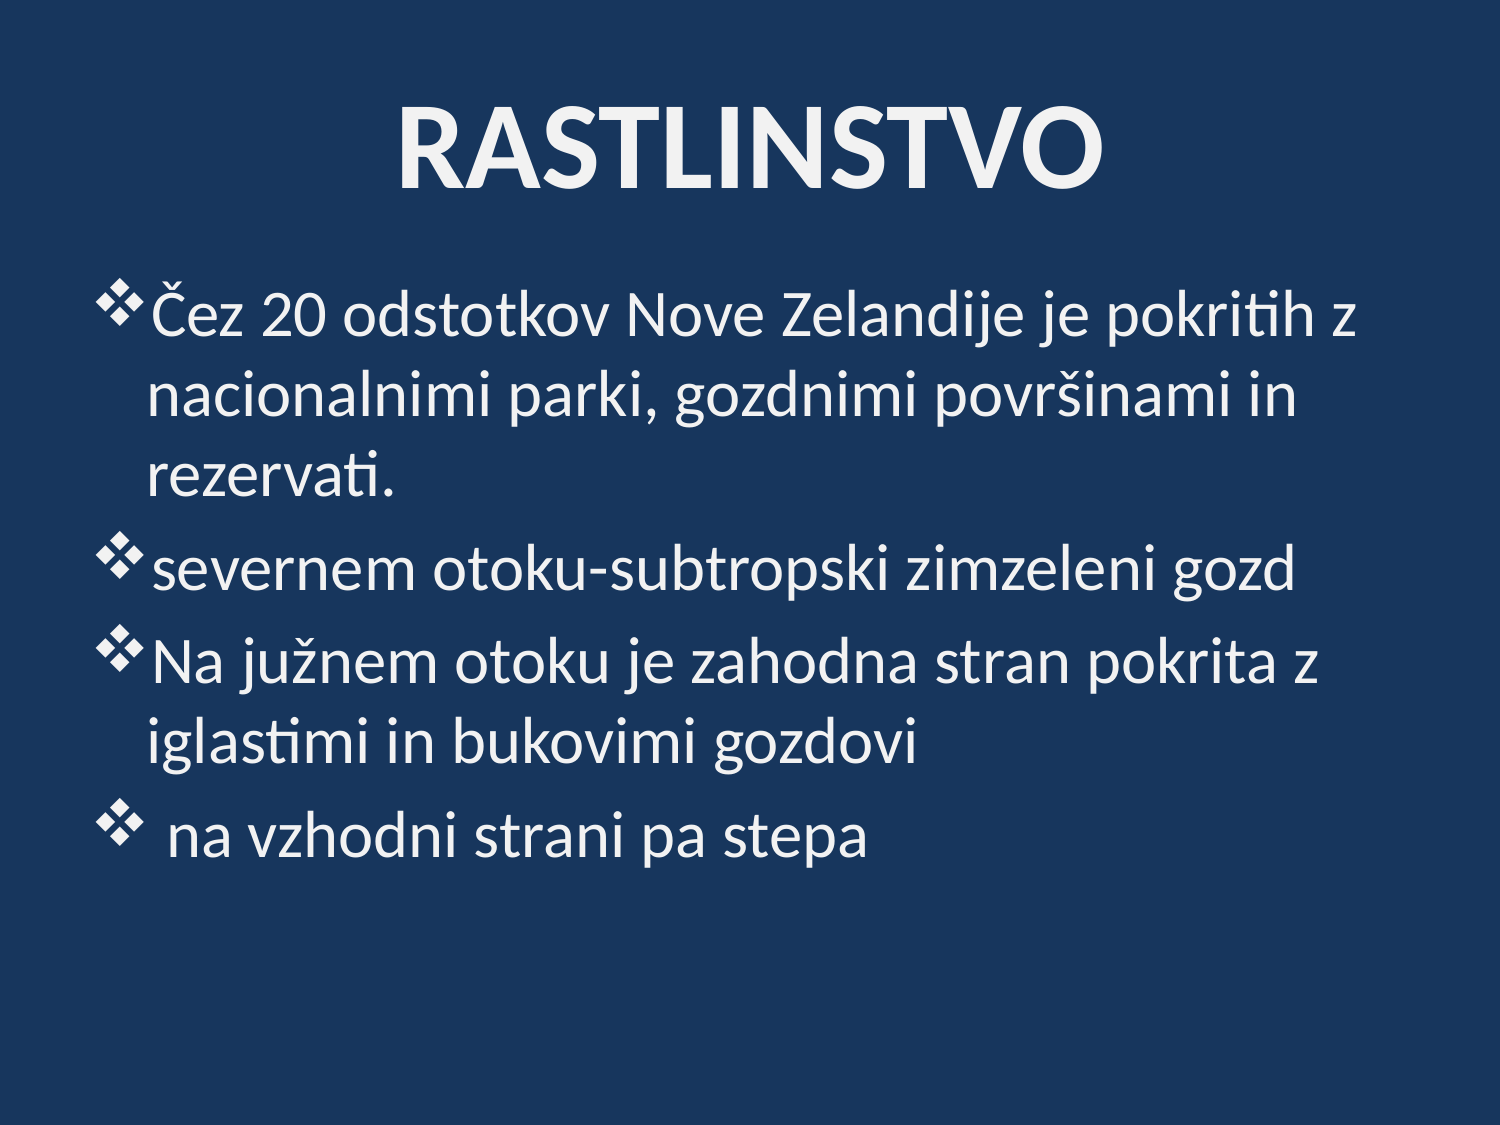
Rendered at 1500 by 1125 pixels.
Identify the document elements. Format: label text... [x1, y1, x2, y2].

title RASTLINSTVO [75, 45, 1425, 233]
list Čez 20 odstotkov Nove Zelandije je pokritih z nacionalnimi parki, gozdnimi površinami in rezervati. severnem otoku-subtropski zimzeleni gozd Na južnem otoku je zahodna stran pokrita z iglastimi in bukovimi gozdovi na vzhodni strani pa stepa [75, 262, 1425, 1043]
